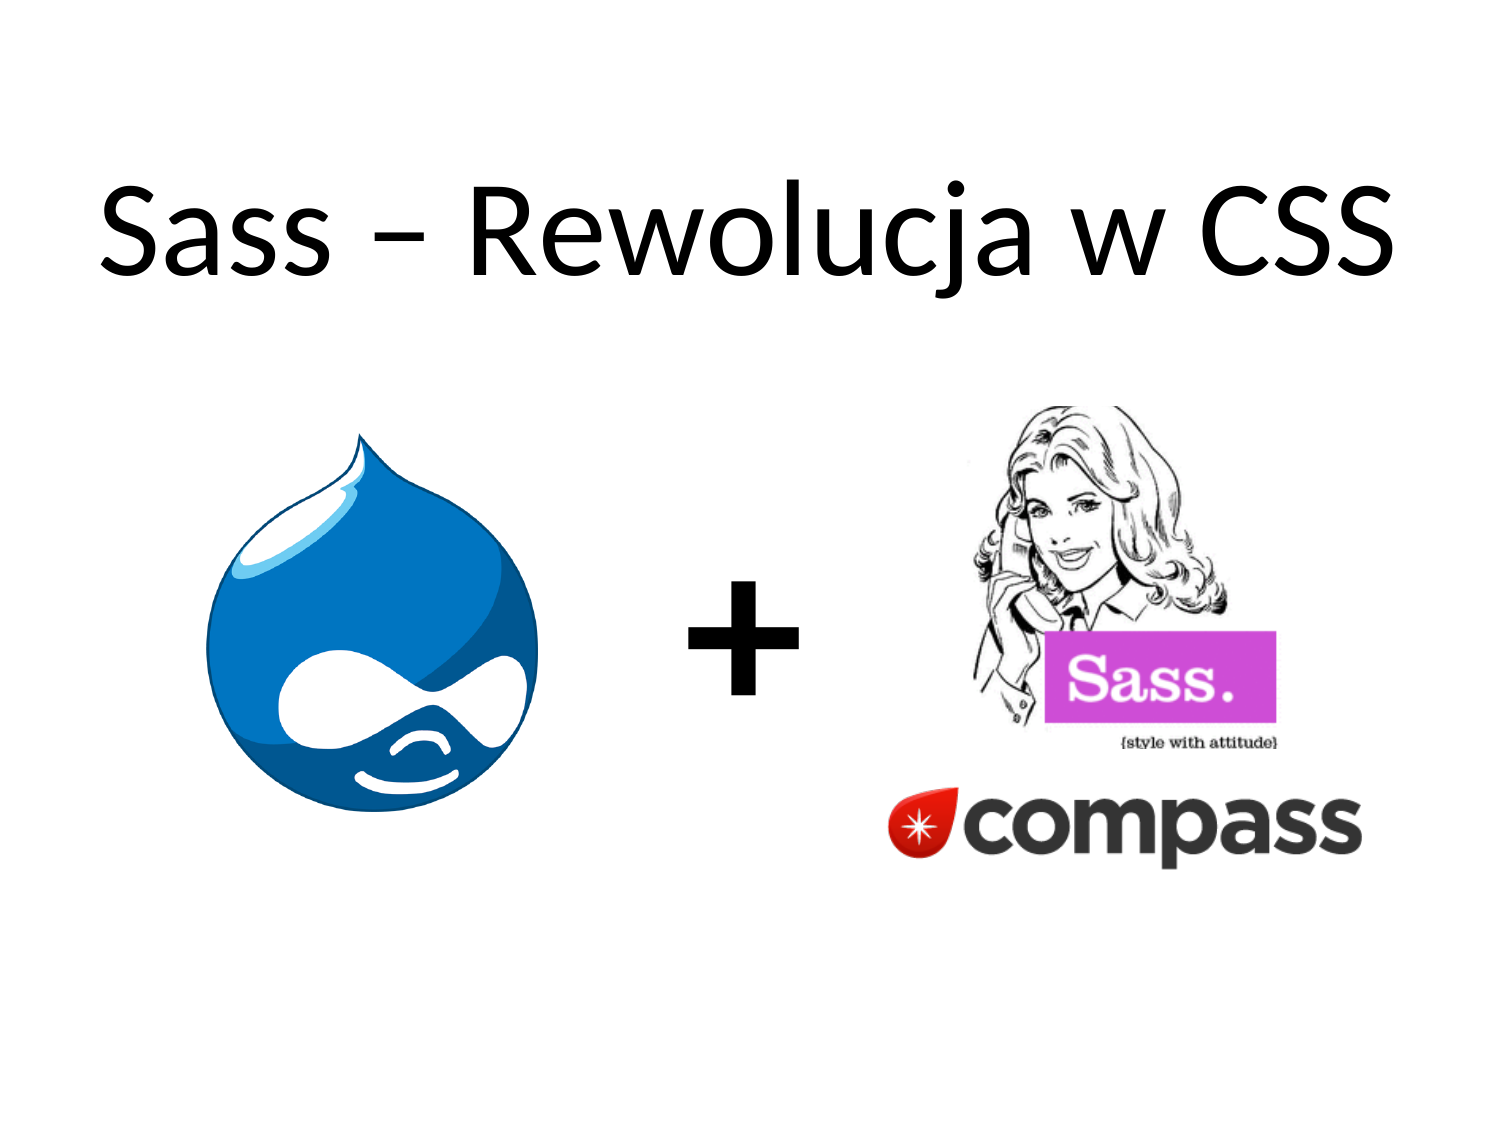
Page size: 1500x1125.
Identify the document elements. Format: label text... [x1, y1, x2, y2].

text_box + [631, 468, 857, 774]
picture [206, 433, 538, 812]
picture [871, 782, 1374, 882]
title Sass – Rewolucja w CSS [0, 101, 1500, 339]
picture [950, 406, 1294, 749]
